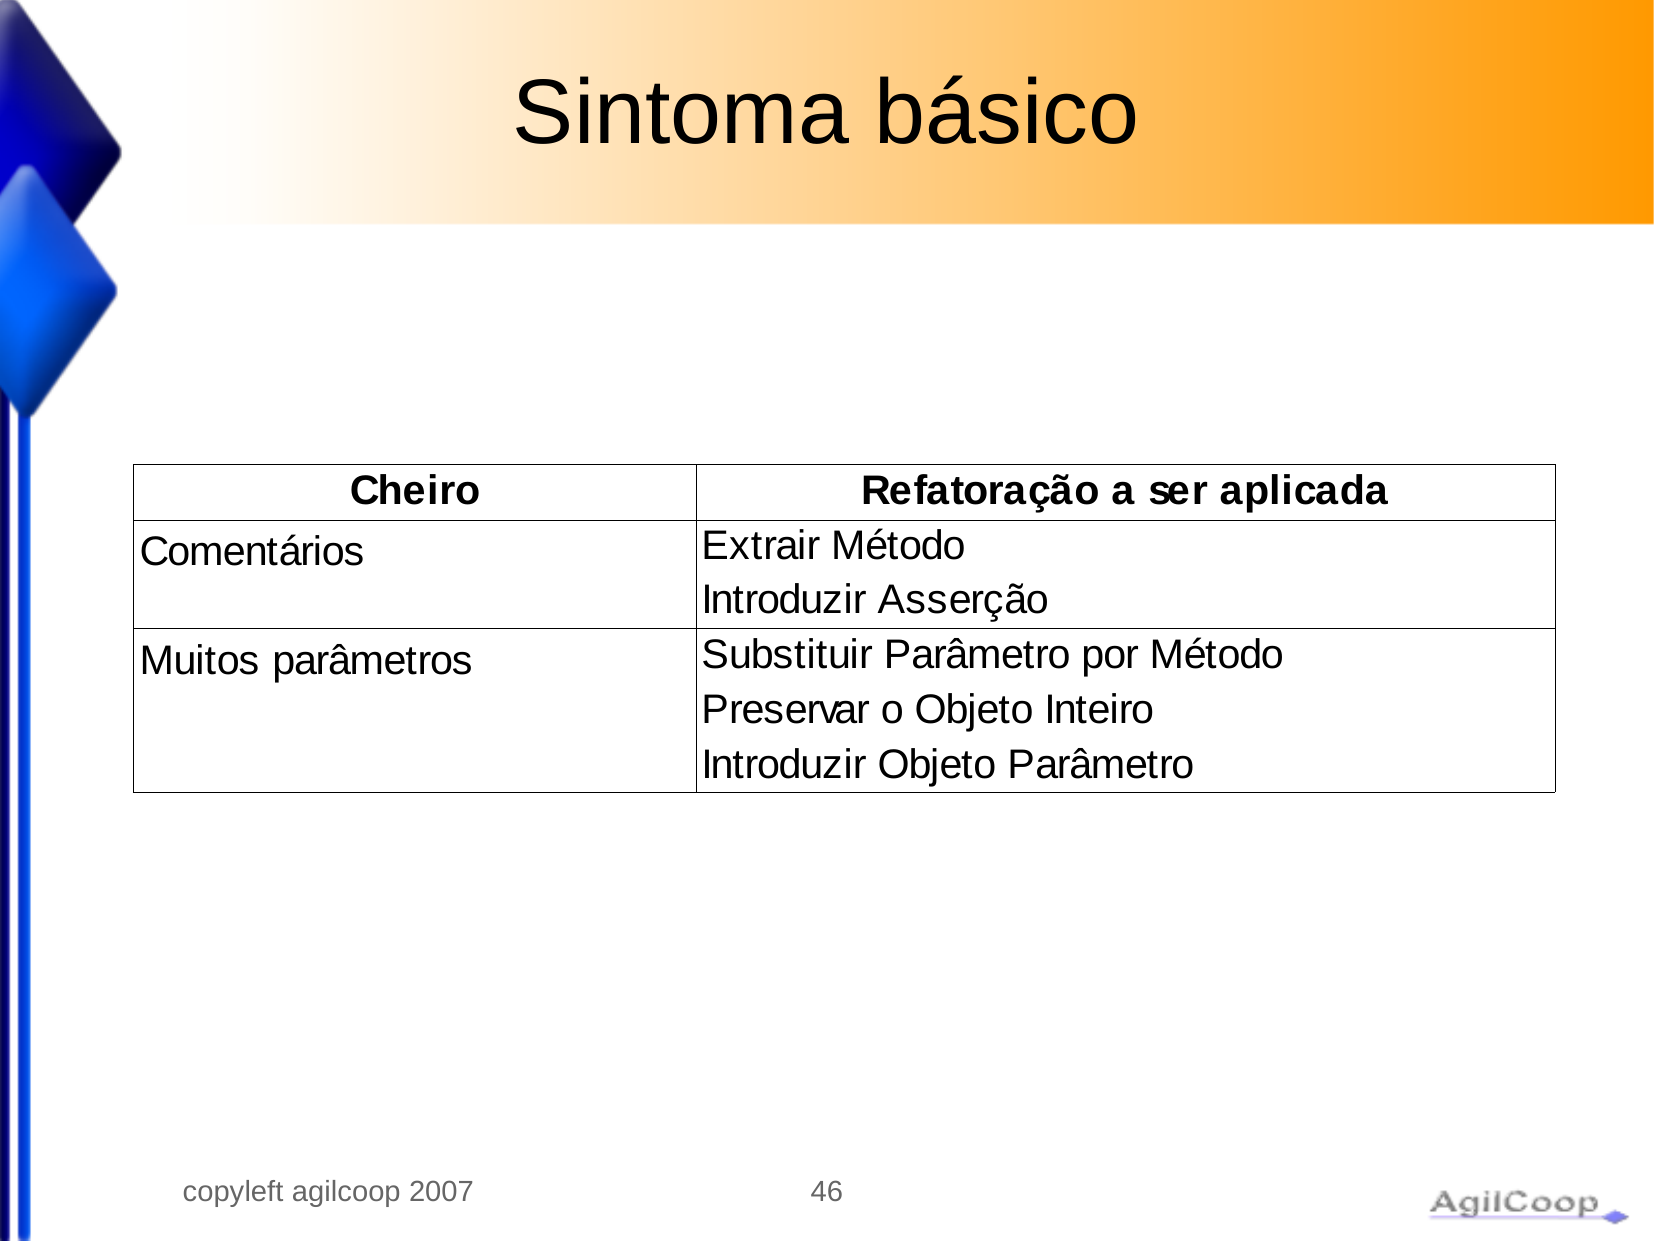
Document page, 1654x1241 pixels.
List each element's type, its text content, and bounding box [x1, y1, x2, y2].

title Sintoma básico [82, 8, 1571, 216]
chart [129, 460, 1560, 798]
picture [0, 0, 1654, 1241]
